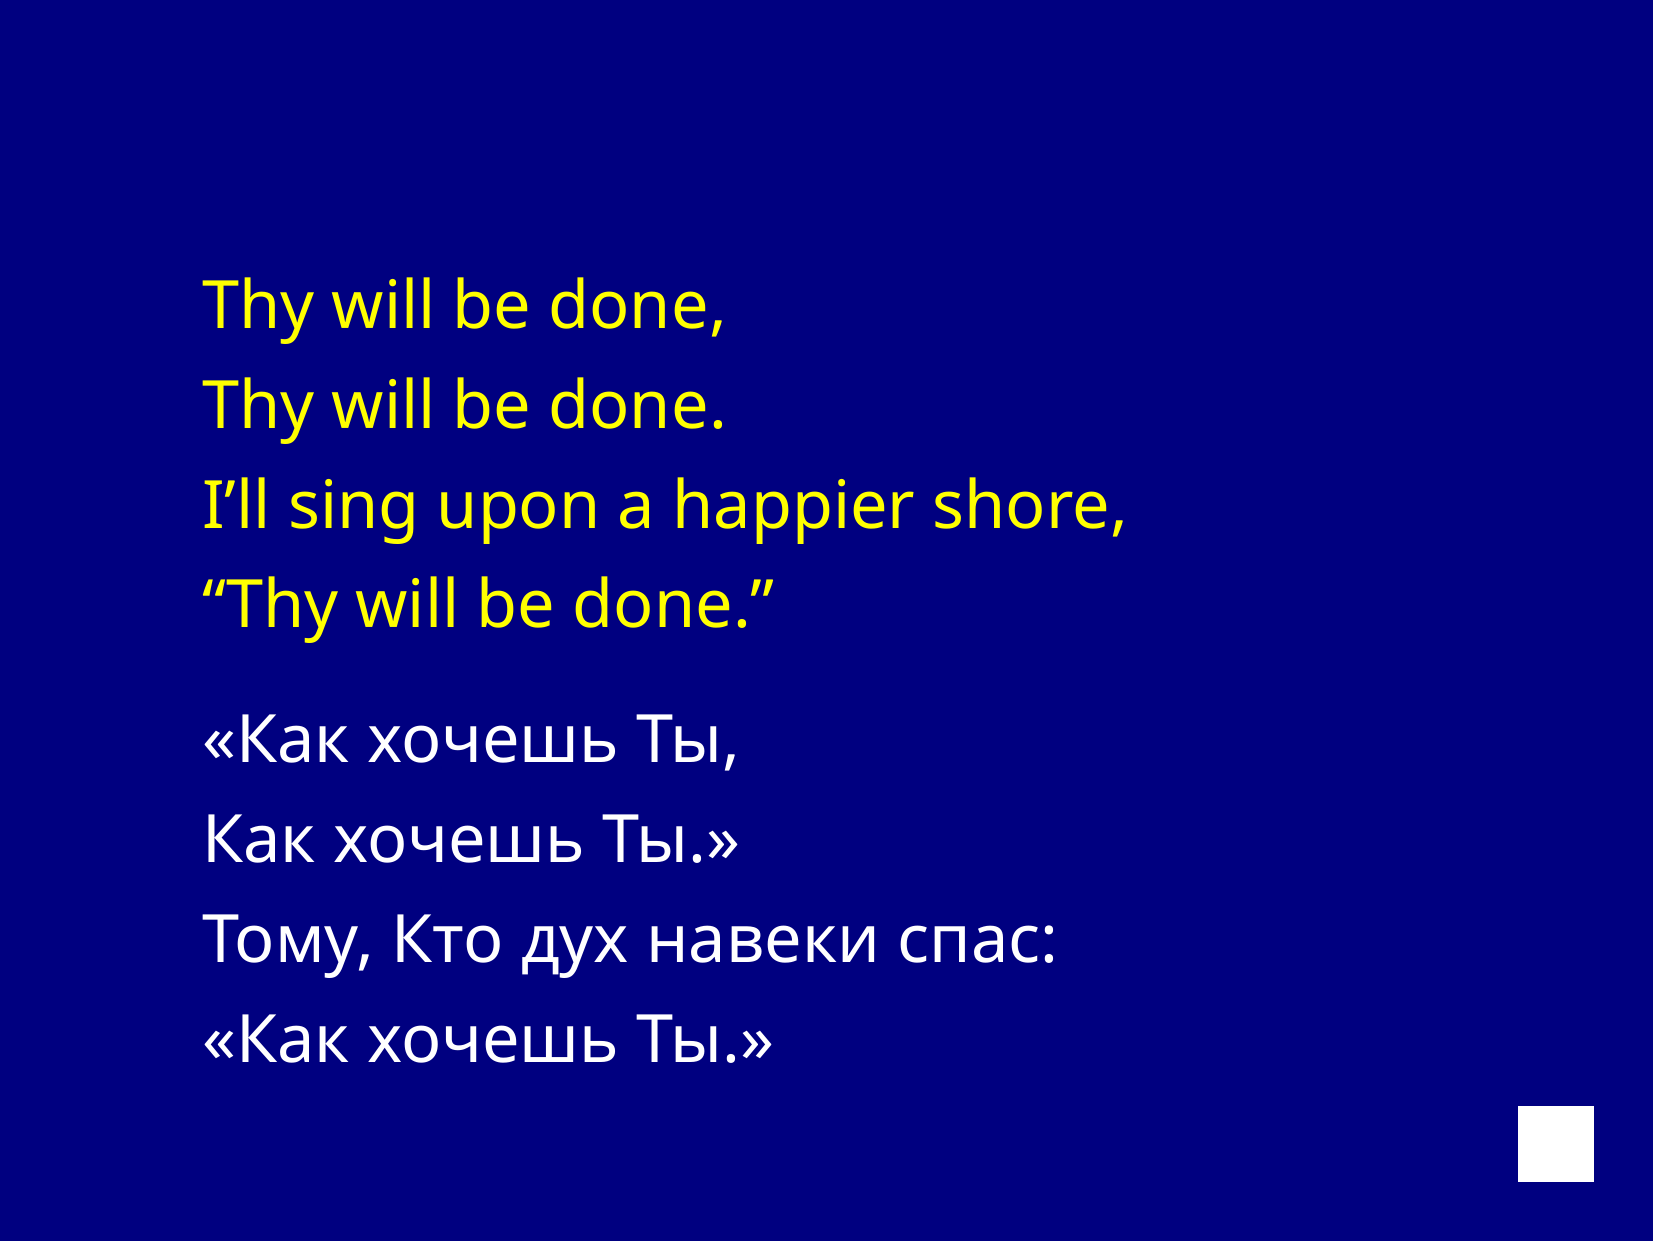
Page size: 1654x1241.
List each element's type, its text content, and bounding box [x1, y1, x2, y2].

text_box «Как хочешь Ты, Как хочешь Ты.» Тому, Кто дух навеки спас: «Как хочешь Ты.» [75, 675, 1576, 1163]
text_box Thy will be done, Thy will be done. I’ll sing upon a happier shore, “Thy will be done.” [75, 150, 1576, 638]
text_box [1518, 1106, 1594, 1182]
